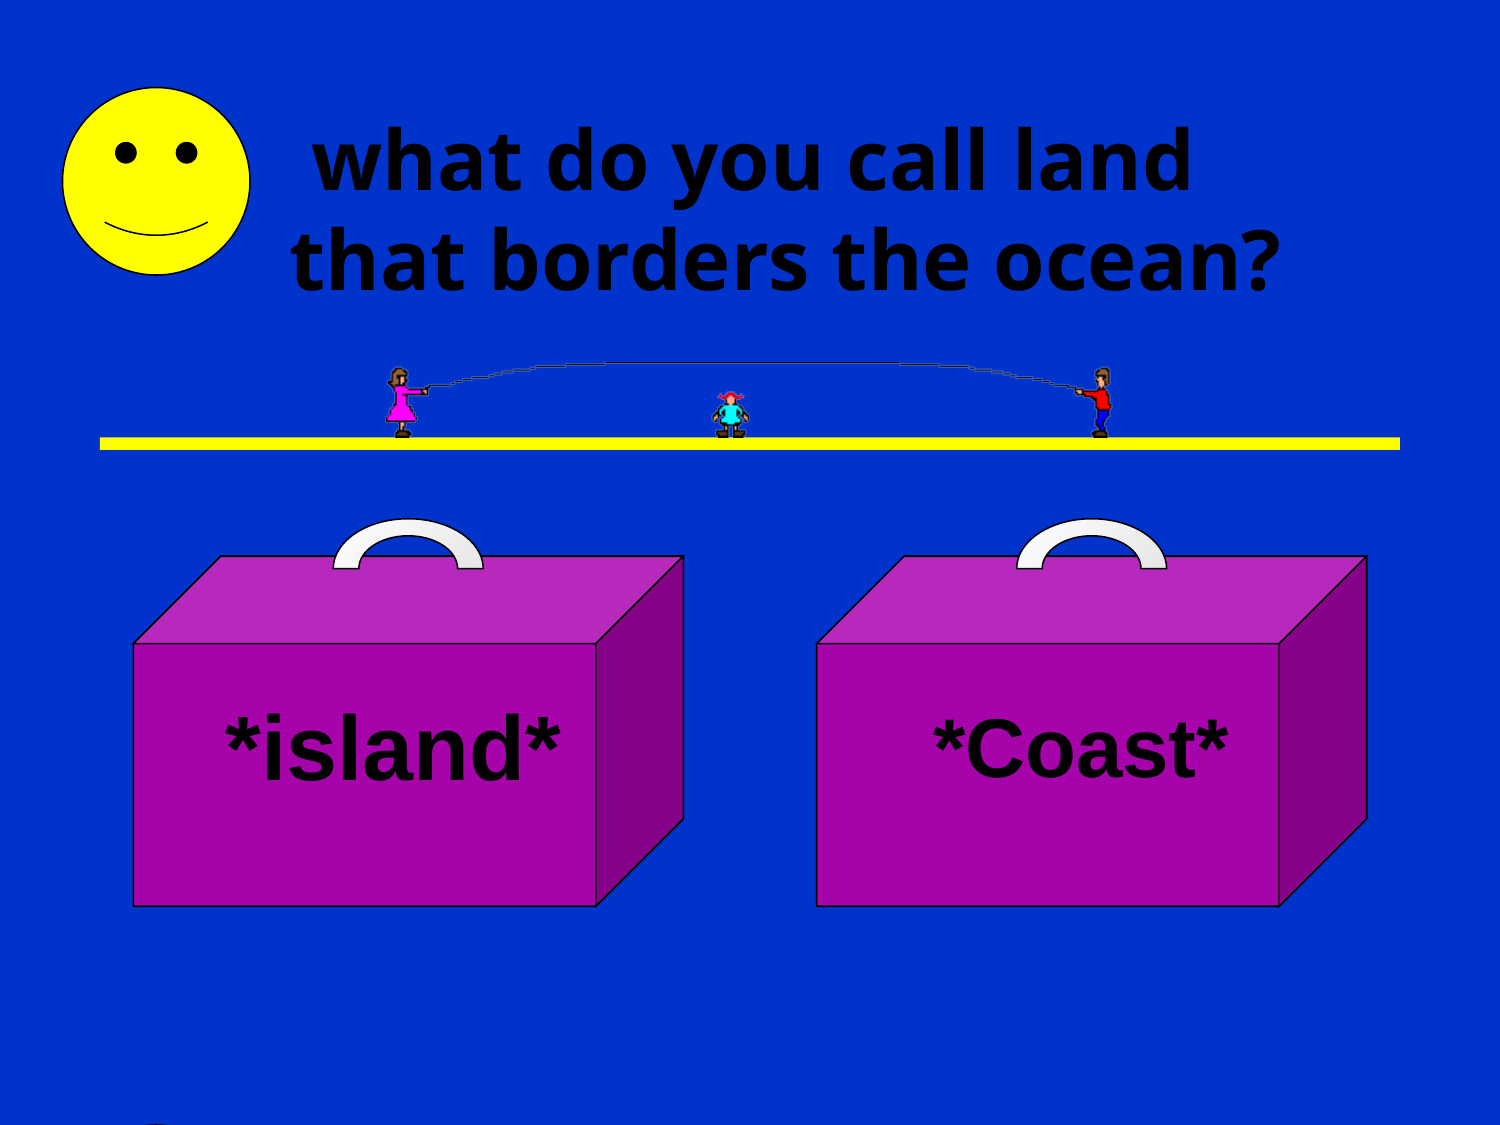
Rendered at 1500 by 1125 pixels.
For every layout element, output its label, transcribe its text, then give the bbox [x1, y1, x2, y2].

picture [384, 362, 1116, 438]
list *island* [137, 587, 650, 900]
list *Coast* [825, 587, 1338, 900]
title what do you call land that borders the ocean? [275, 99, 1388, 288]
